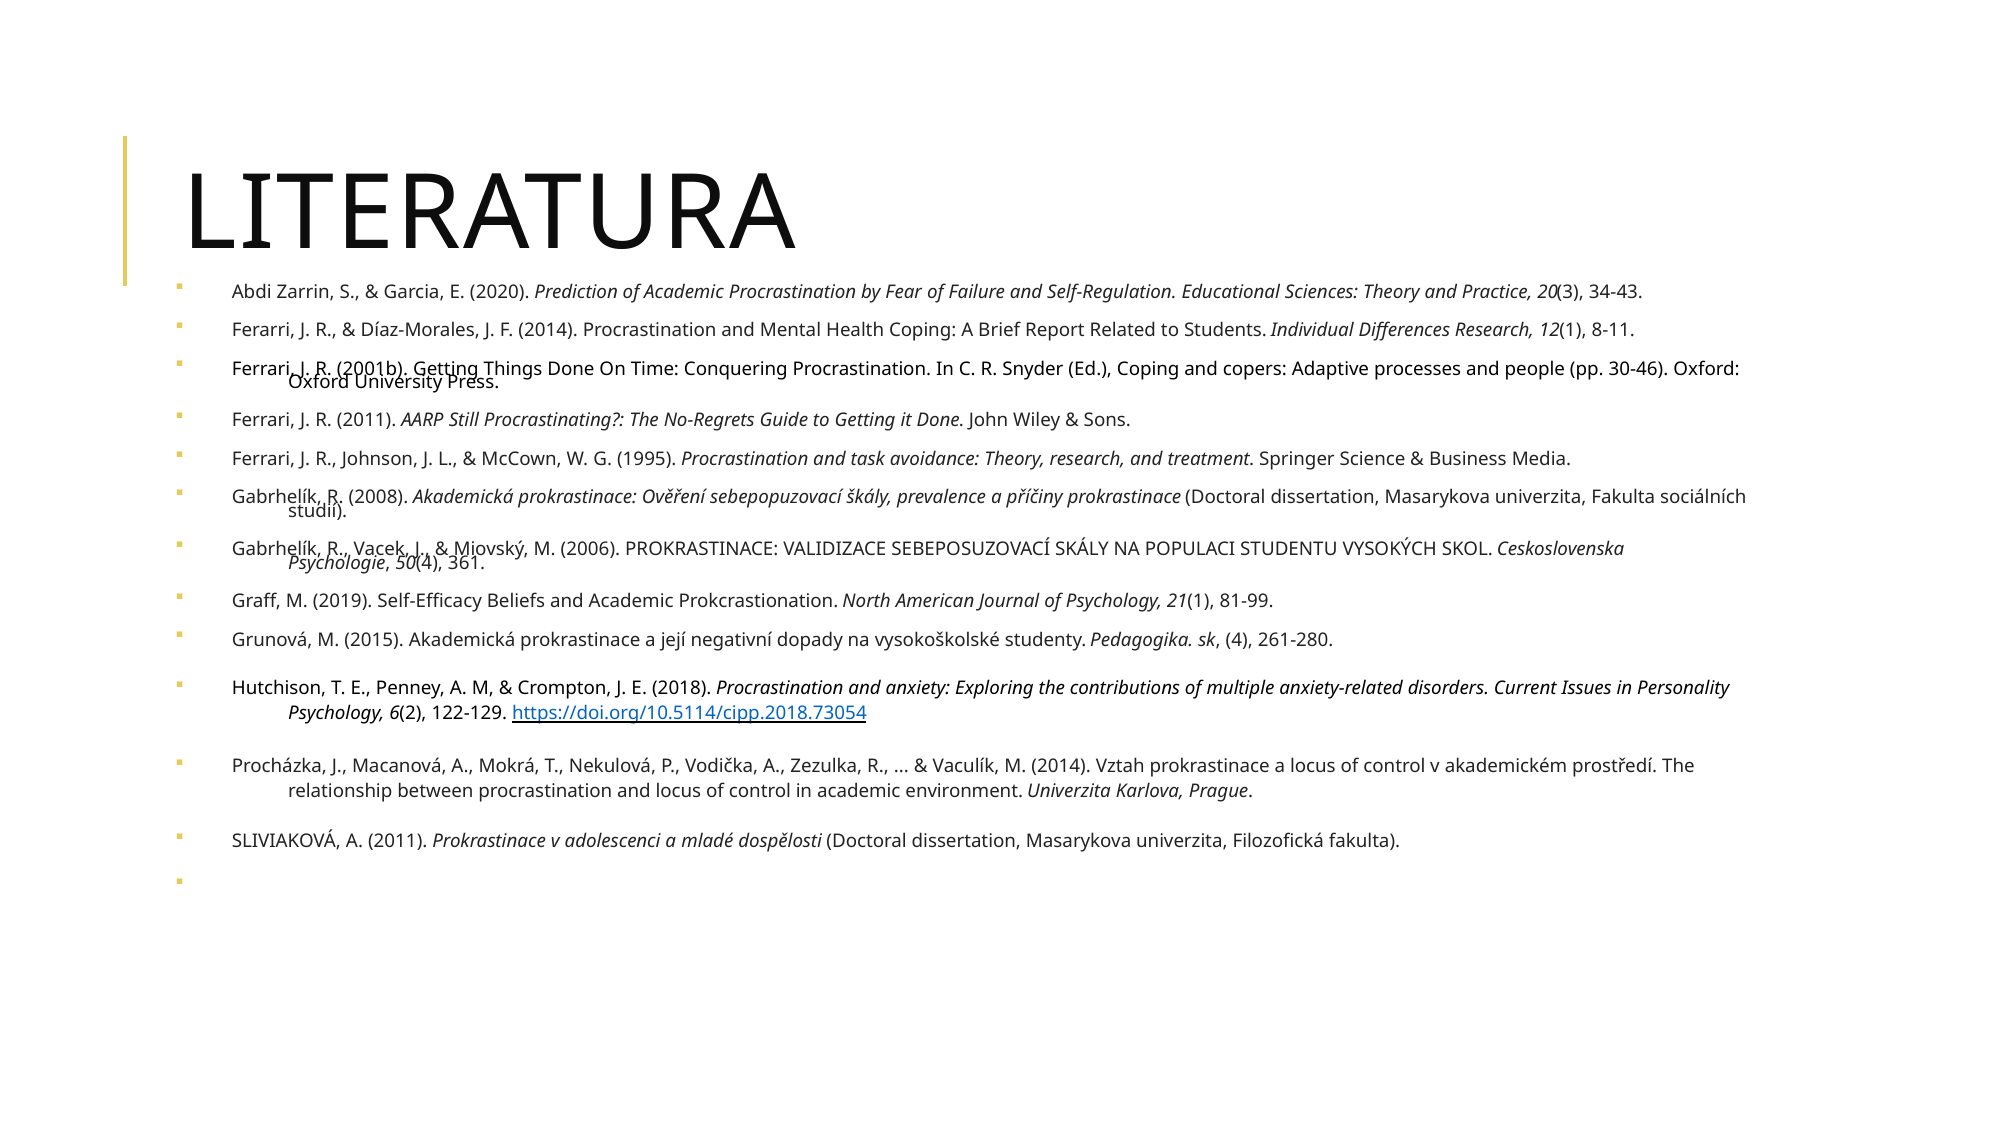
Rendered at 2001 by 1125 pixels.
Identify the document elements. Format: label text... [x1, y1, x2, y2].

list Abdi Zarrin, S., & Garcia, E. (2020). Prediction of Academic Procrastination by Fear of Failure and Self-Regulation. Educational Sciences: Theory and Practice, 20(3), 34-43. Ferarri, J. R., & Díaz-Morales, J. F. (2014). Procrastination and Mental Health Coping: A Brief Report Related to Students. Individual Differences Research, 12(1), 8-11. Ferrari, J. R. (2001b). Getting Things Done On Time: Conquering Procrastination. In C. R. Snyder (Ed.), Coping and copers: Adaptive processes and people (pp. 30-46). Oxford: Oxford University Press. Ferrari, J. R. (2011). AARP Still Procrastinating?: The No-Regrets Guide to Getting it Done. John Wiley & Sons. Ferrari, J. R., Johnson, J. L., & McCown, W. G. (1995). Procrastination and task avoidance: Theory, research, and treatment. Springer Science & Business Media. Gabrhelík, R. (2008). Akademická prokrastinace: Ověření sebepopuzovací škály, prevalence a příčiny prokrastinace (Doctoral dissertation, Masarykova univerzita, Fakulta sociálních studií). Gabrhelík, R., Vacek, J., & Miovský, M. (2006). PROKRASTINACE: VALIDIZACE SEBEPOSUZOVACÍ SKÁLY NA POPULACI STUDENTU VYSOKÝCH SKOL. Ceskoslovenska Psychologie, 50(4), 361. Graff, M. (2019). Self-Efficacy Beliefs and Academic Prokcrastionation. North American Journal of Psychology, 21(1), 81-99. Grunová, M. (2015). Akademická prokrastinace a její negativní dopady na vysokoškolské studenty. Pedagogika. sk, (4), 261-280. Hutchison, T. E., Penney, A. M, & Crompton, J. E. (2018). Procrastination and anxiety: Exploring the contributions of multiple anxiety-related disorders. Current Issues in Personality Psychology, 6(2), 122-129. https://doi.org/10.5114/cipp.2018.73054 Procházka, J., Macanová, A., Mokrá, T., Nekulová, P., Vodička, A., Zezulka, R., ... & Vaculík, M. (2014). Vztah prokrastinace a locus of control v akademickém prostředí. The relationship between procrastination and locus of control in academic environment. Univerzita Karlova, Prague. SLIVIAKOVÁ, A. (2011). Prokrastinace v adolescenci a mladé dospělosti (Doctoral dissertation, Masarykova univerzita, Filozofická fakulta). [168, 279, 1763, 1038]
title literatura [168, 96, 1763, 279]
